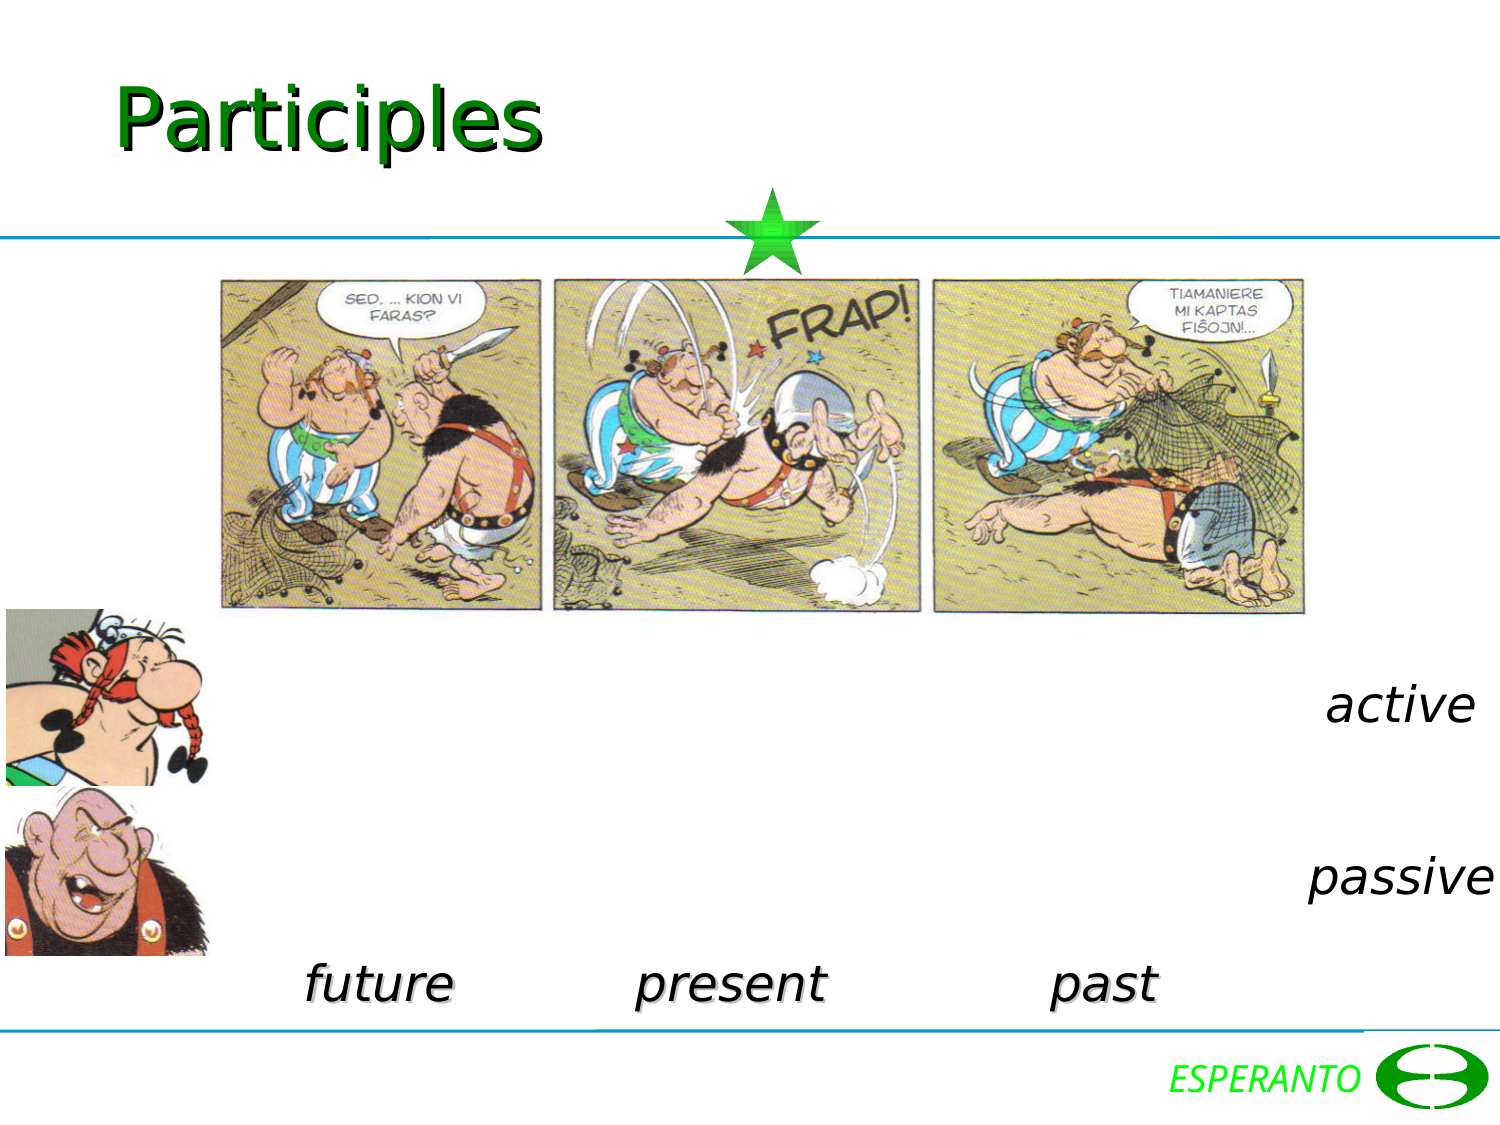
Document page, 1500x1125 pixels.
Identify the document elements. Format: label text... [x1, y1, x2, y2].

picture [5, 277, 1312, 956]
title Participles [112, 13, 1448, 237]
list future present past [0, 299, 1500, 1029]
picture [1364, 1032, 1500, 1122]
text_box passive [1293, 844, 1500, 934]
text_box active [1311, 673, 1493, 741]
